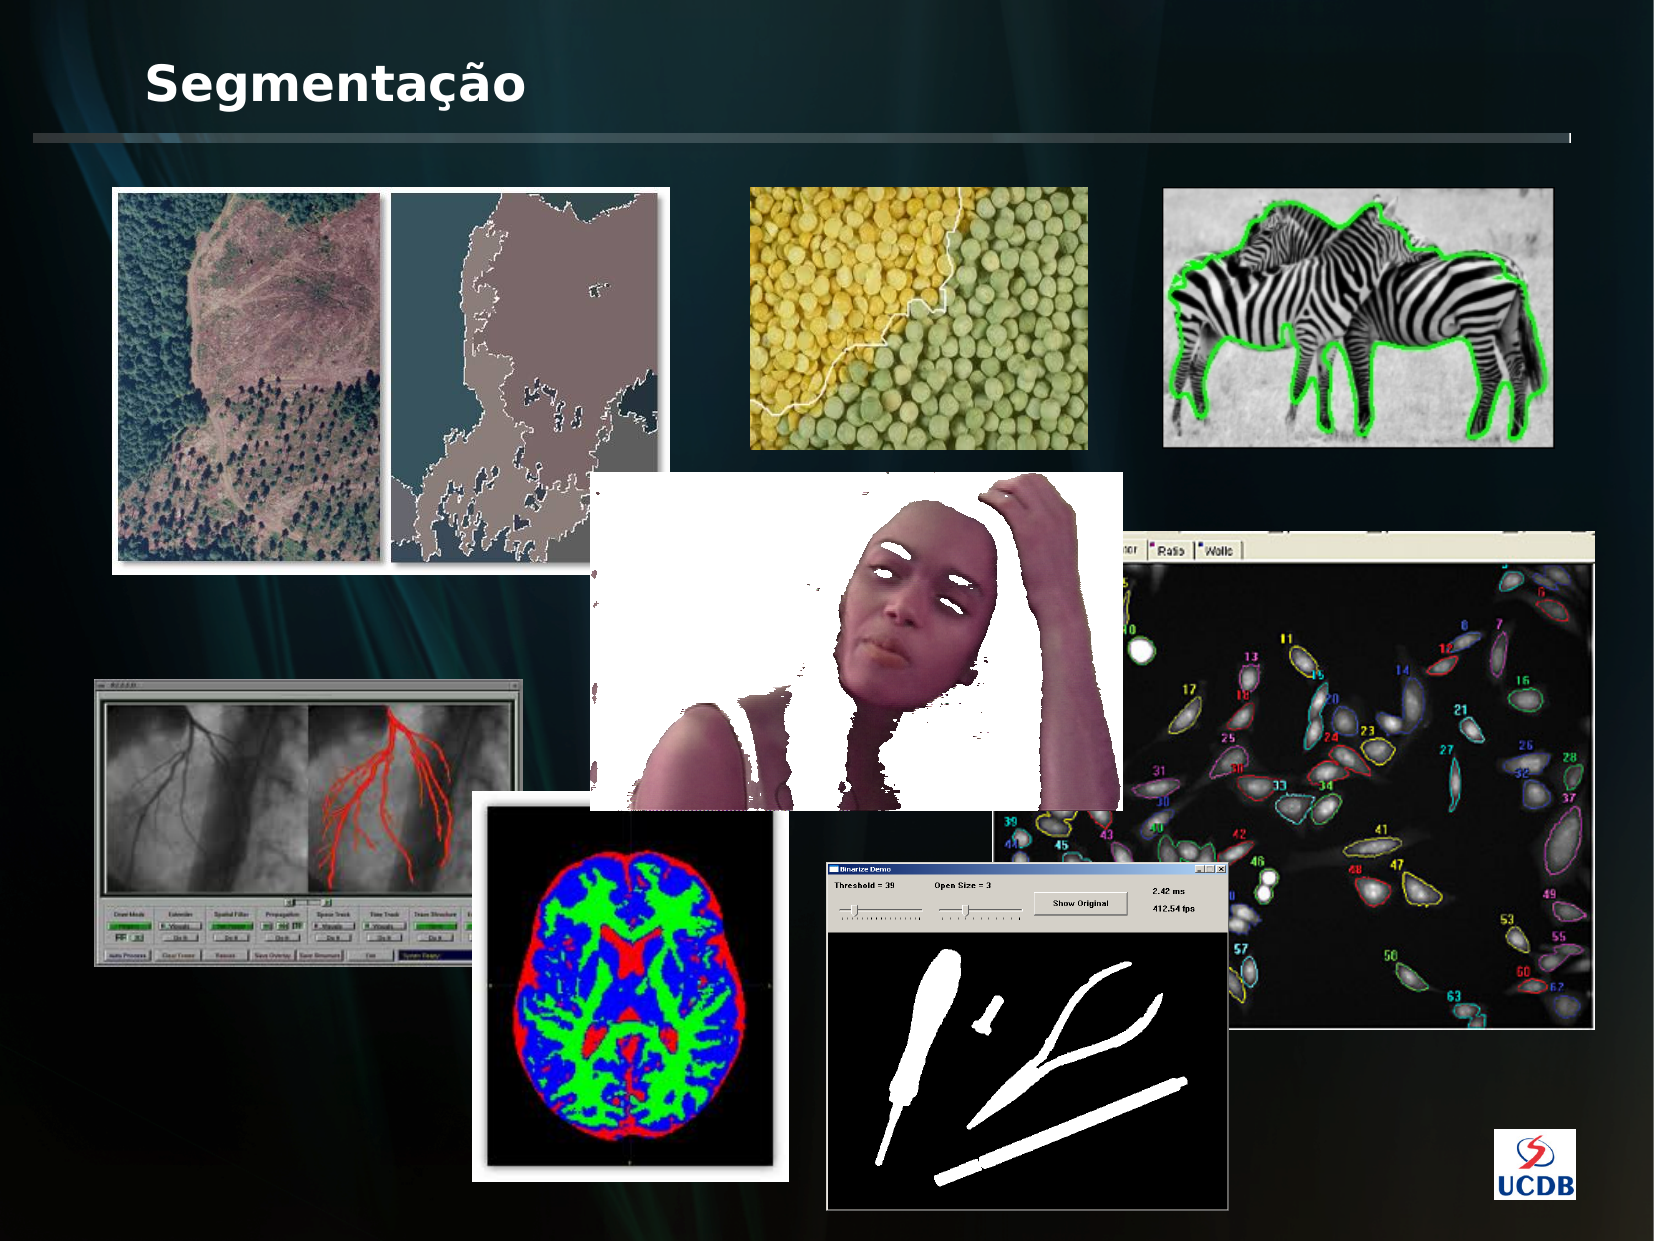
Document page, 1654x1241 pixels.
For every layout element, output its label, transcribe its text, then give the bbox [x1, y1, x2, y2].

text_box Segmentação [129, 45, 542, 119]
picture [0, 0, 1654, 1241]
